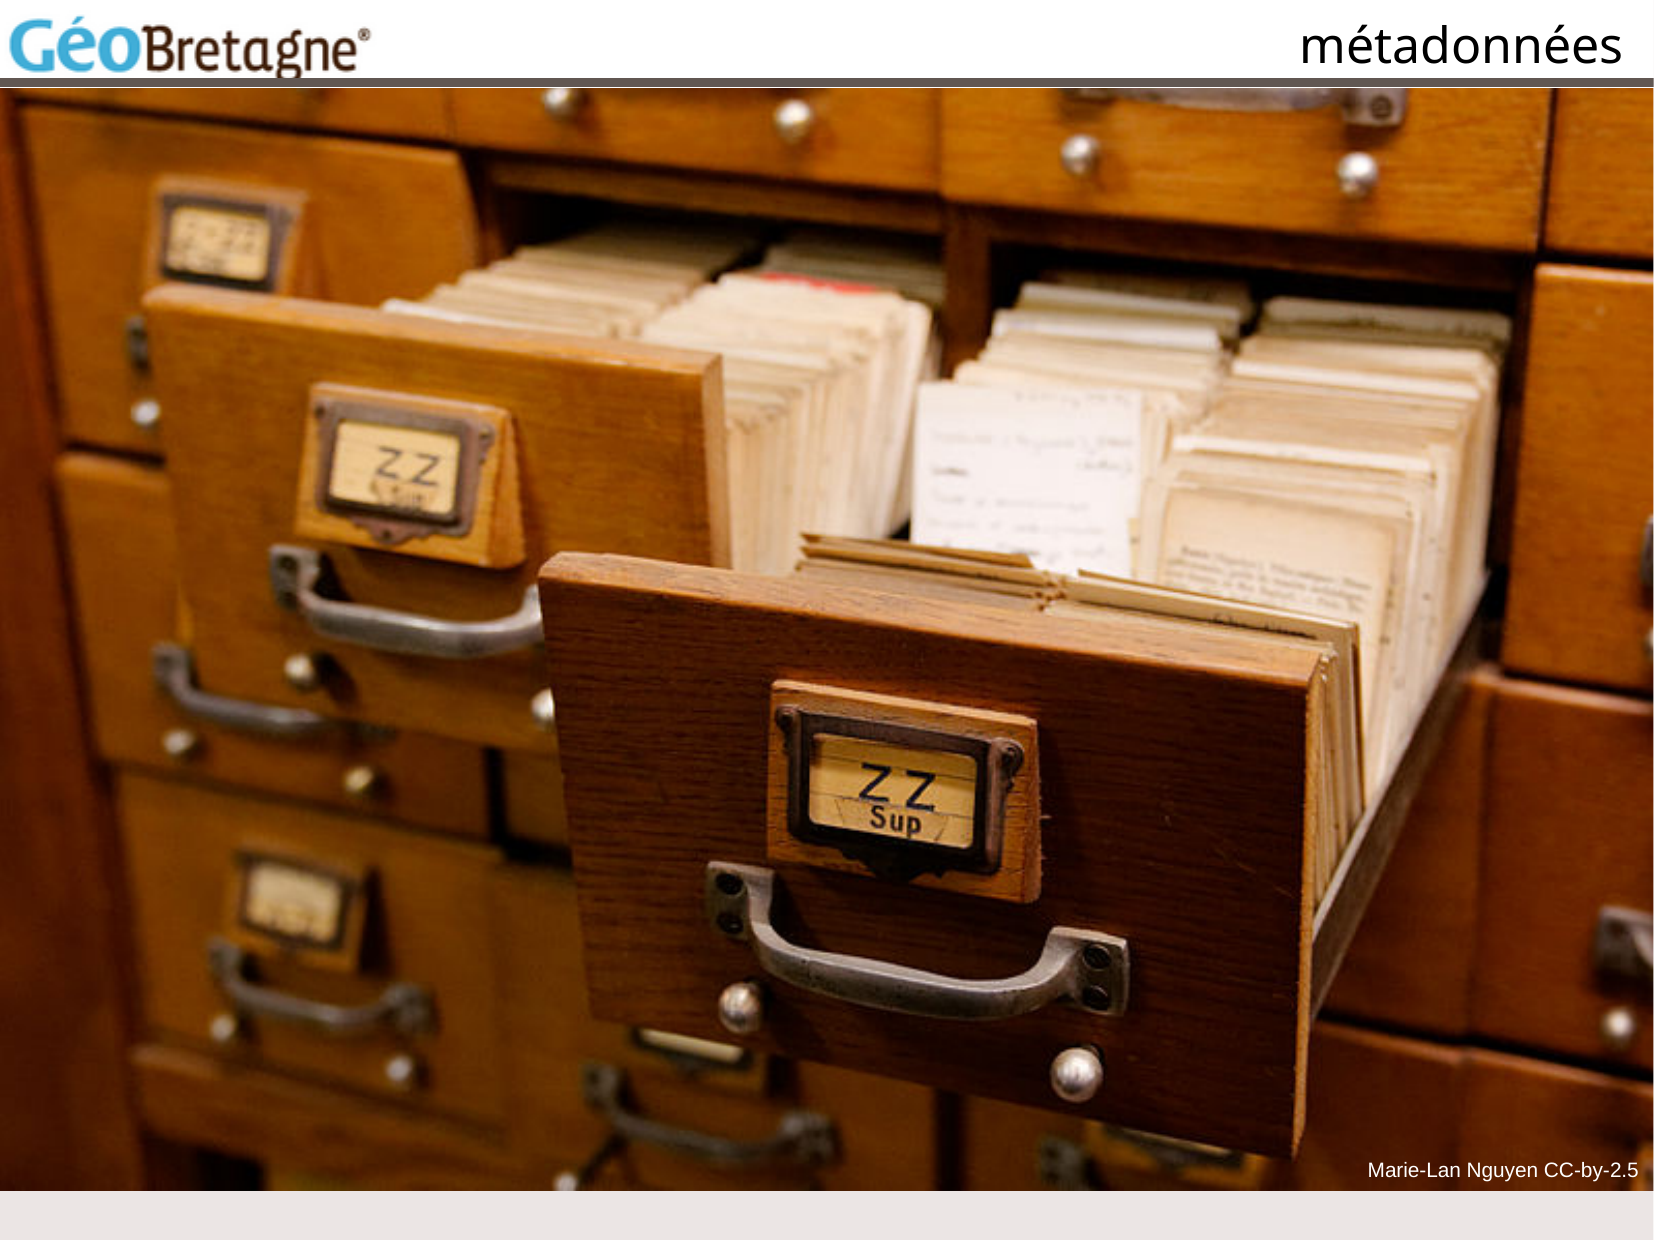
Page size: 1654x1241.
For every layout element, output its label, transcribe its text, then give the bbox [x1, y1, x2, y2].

picture [0, 87, 1654, 1191]
picture [0, 0, 383, 78]
text_box Marie-Lan Nguyen CC-by-2.5 [1328, 1151, 1654, 1190]
title métadonnées [383, 0, 1625, 89]
